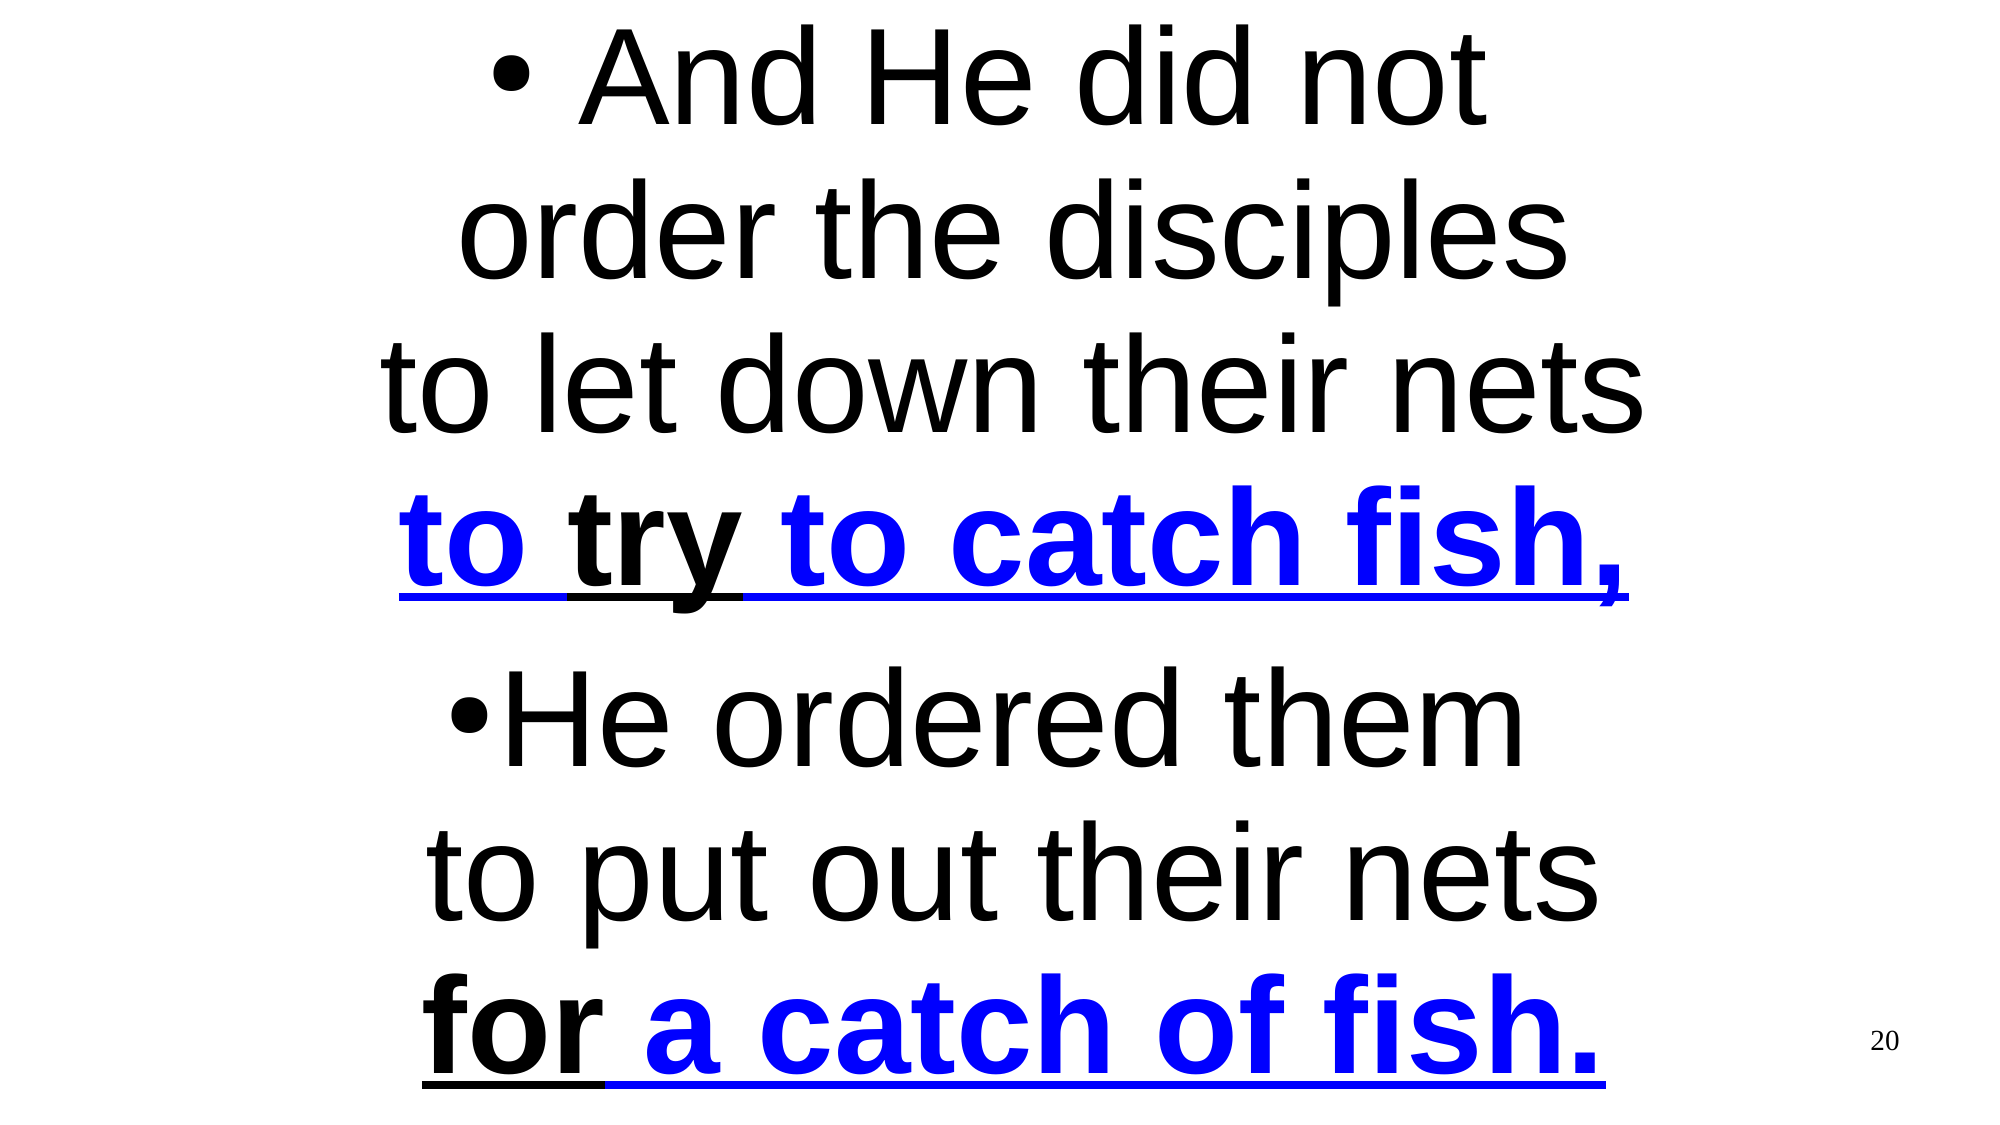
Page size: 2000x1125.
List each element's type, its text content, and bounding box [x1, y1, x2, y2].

list And He did not order the disciples to let down their nets to try to catch fish, He ordered them to put out their nets for a catch of fish. [0, 0, 1996, 1123]
